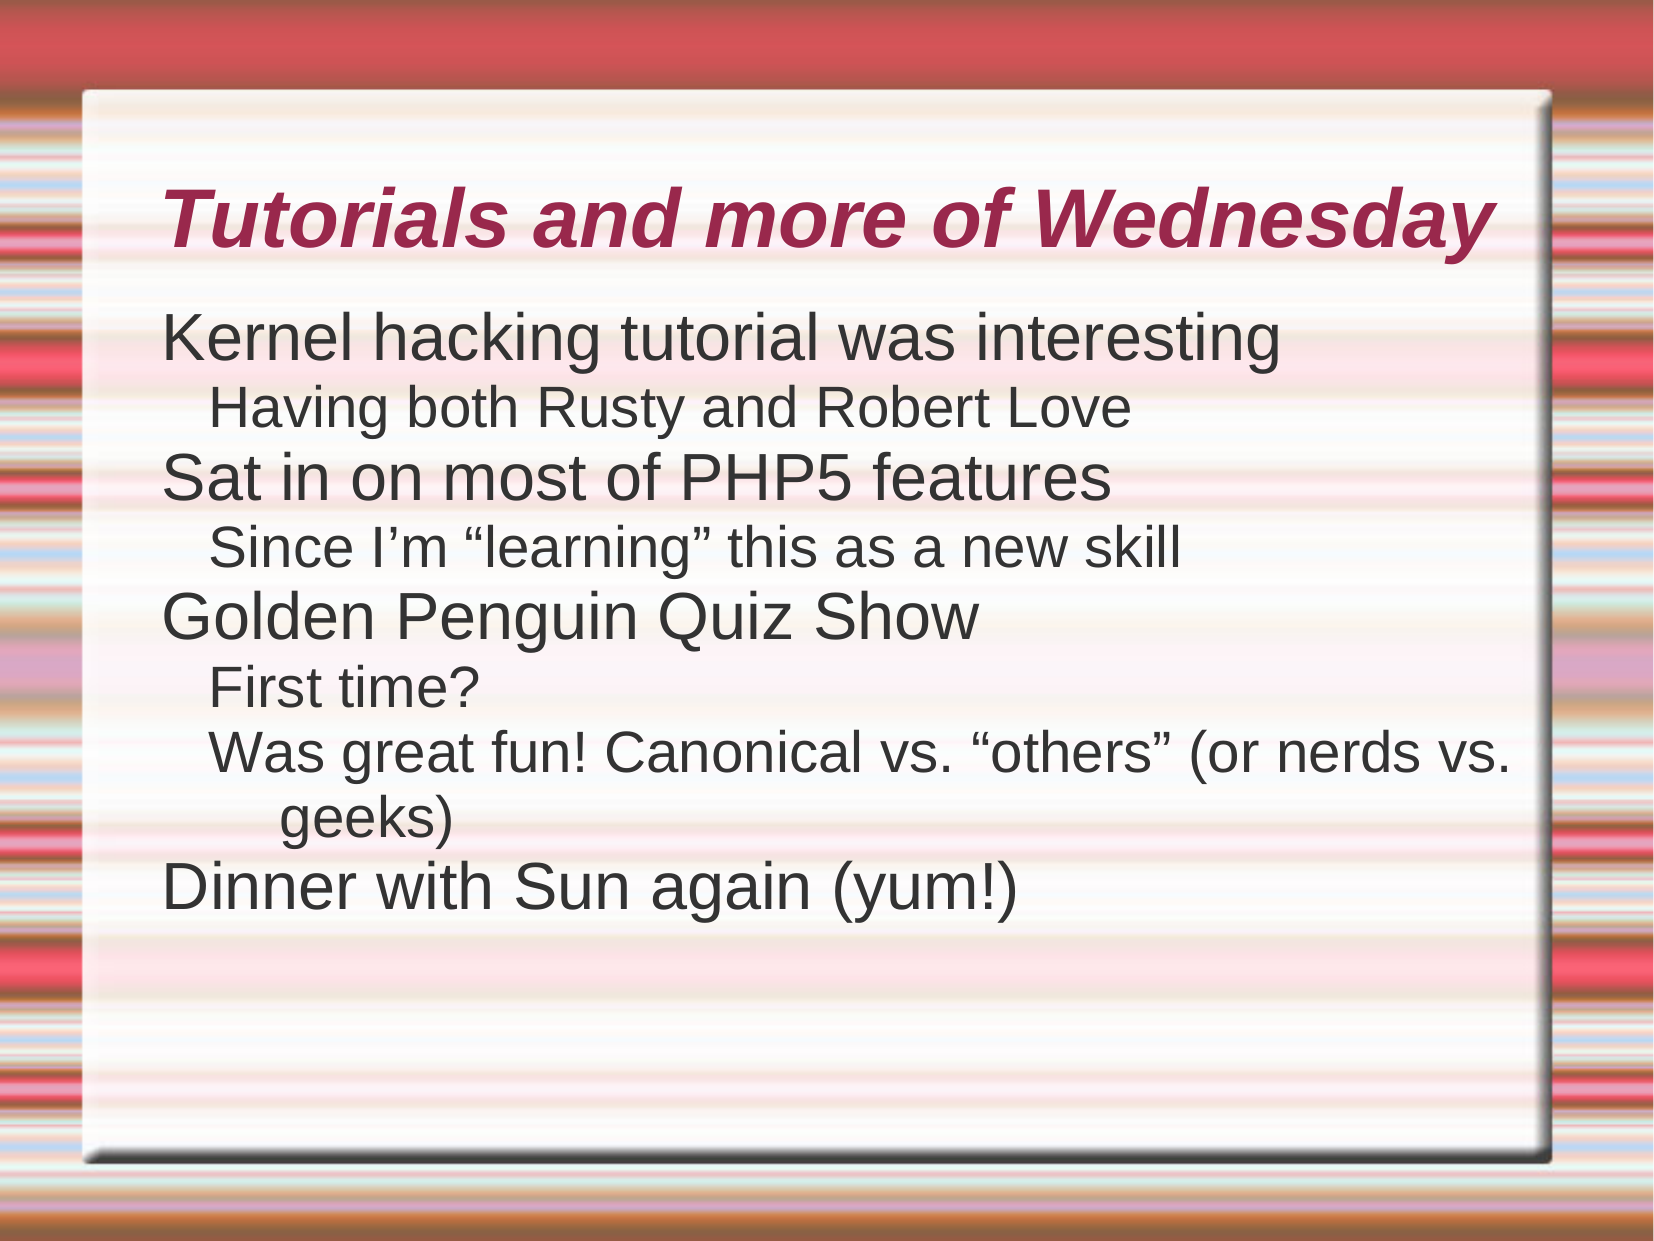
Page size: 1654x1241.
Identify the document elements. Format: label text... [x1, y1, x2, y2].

title Tutorials and more of Wednesday [121, 114, 1534, 322]
list Kernel hacking tutorial was interesting Having both Rusty and Robert Love Sat in on most of PHP5 features Since I’m “learning” this as a new skill Golden Penguin Quiz Show First time? Was great fun! Canonical vs. “others” (or nerds vs. geeks) Dinner with Sun again (yum!) [150, 300, 1531, 1130]
picture [0, 0, 1654, 1241]
